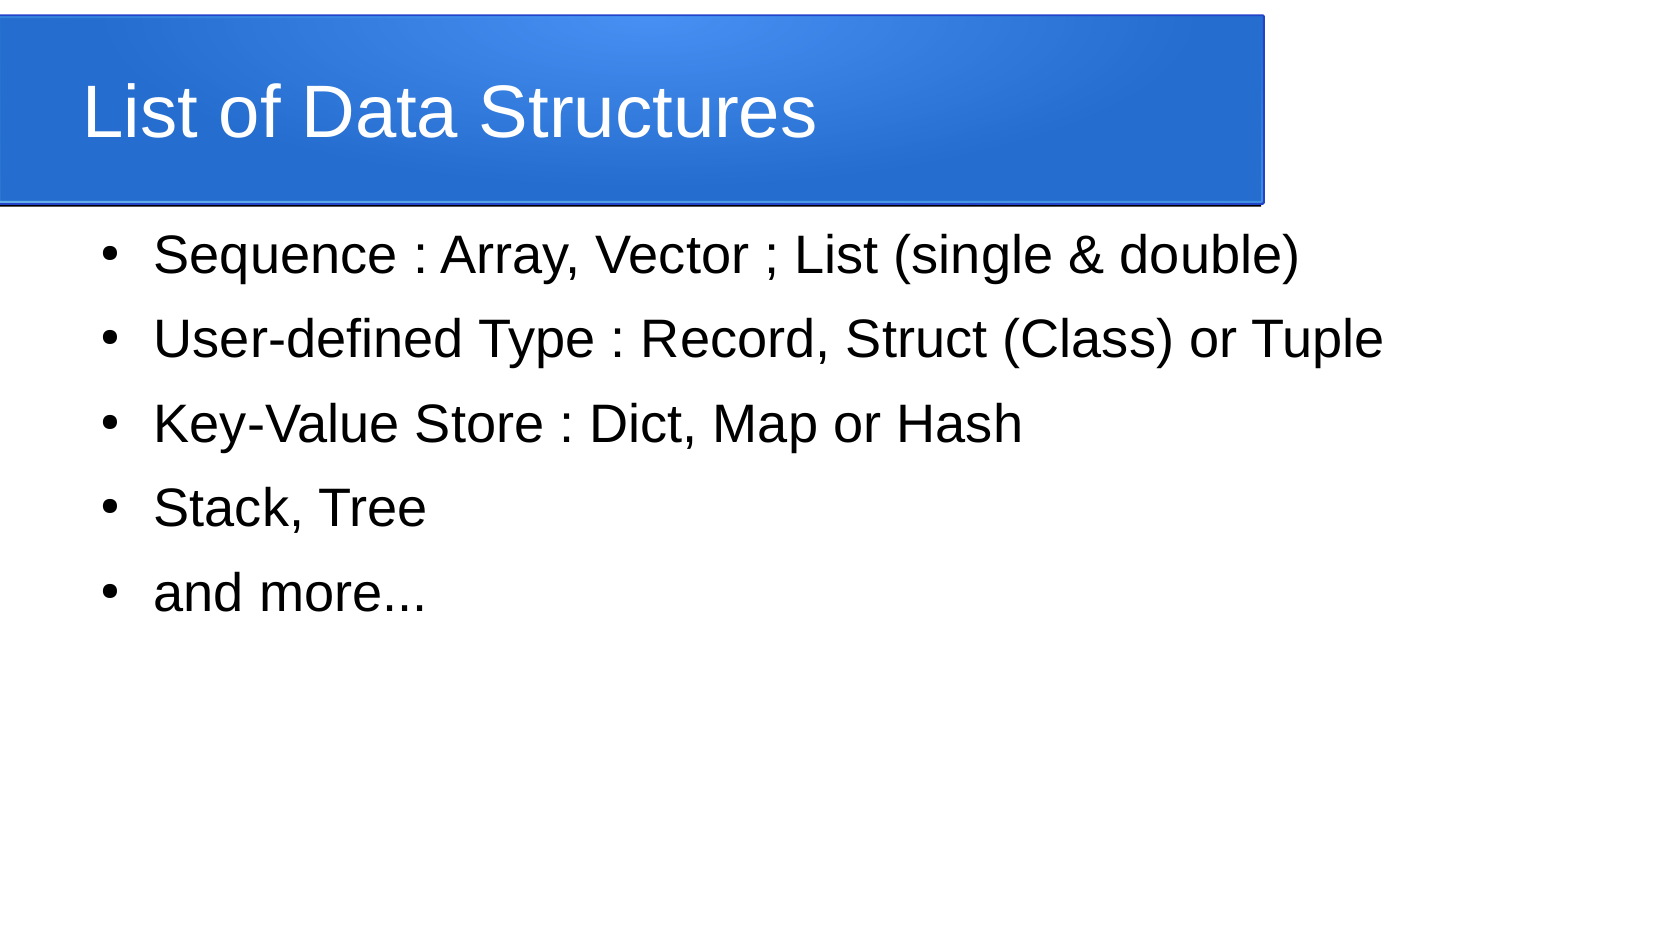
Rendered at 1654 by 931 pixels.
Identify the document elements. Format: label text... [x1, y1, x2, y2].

title List of Data Structures [82, 35, 1235, 189]
list Sequence : Array, Vector ; List (single & double) User-defined Type : Record, Struct (Class) or Tuple Key-Value Store : Dict, Map or Hash Stack, Tree and more... [82, 224, 1571, 764]
